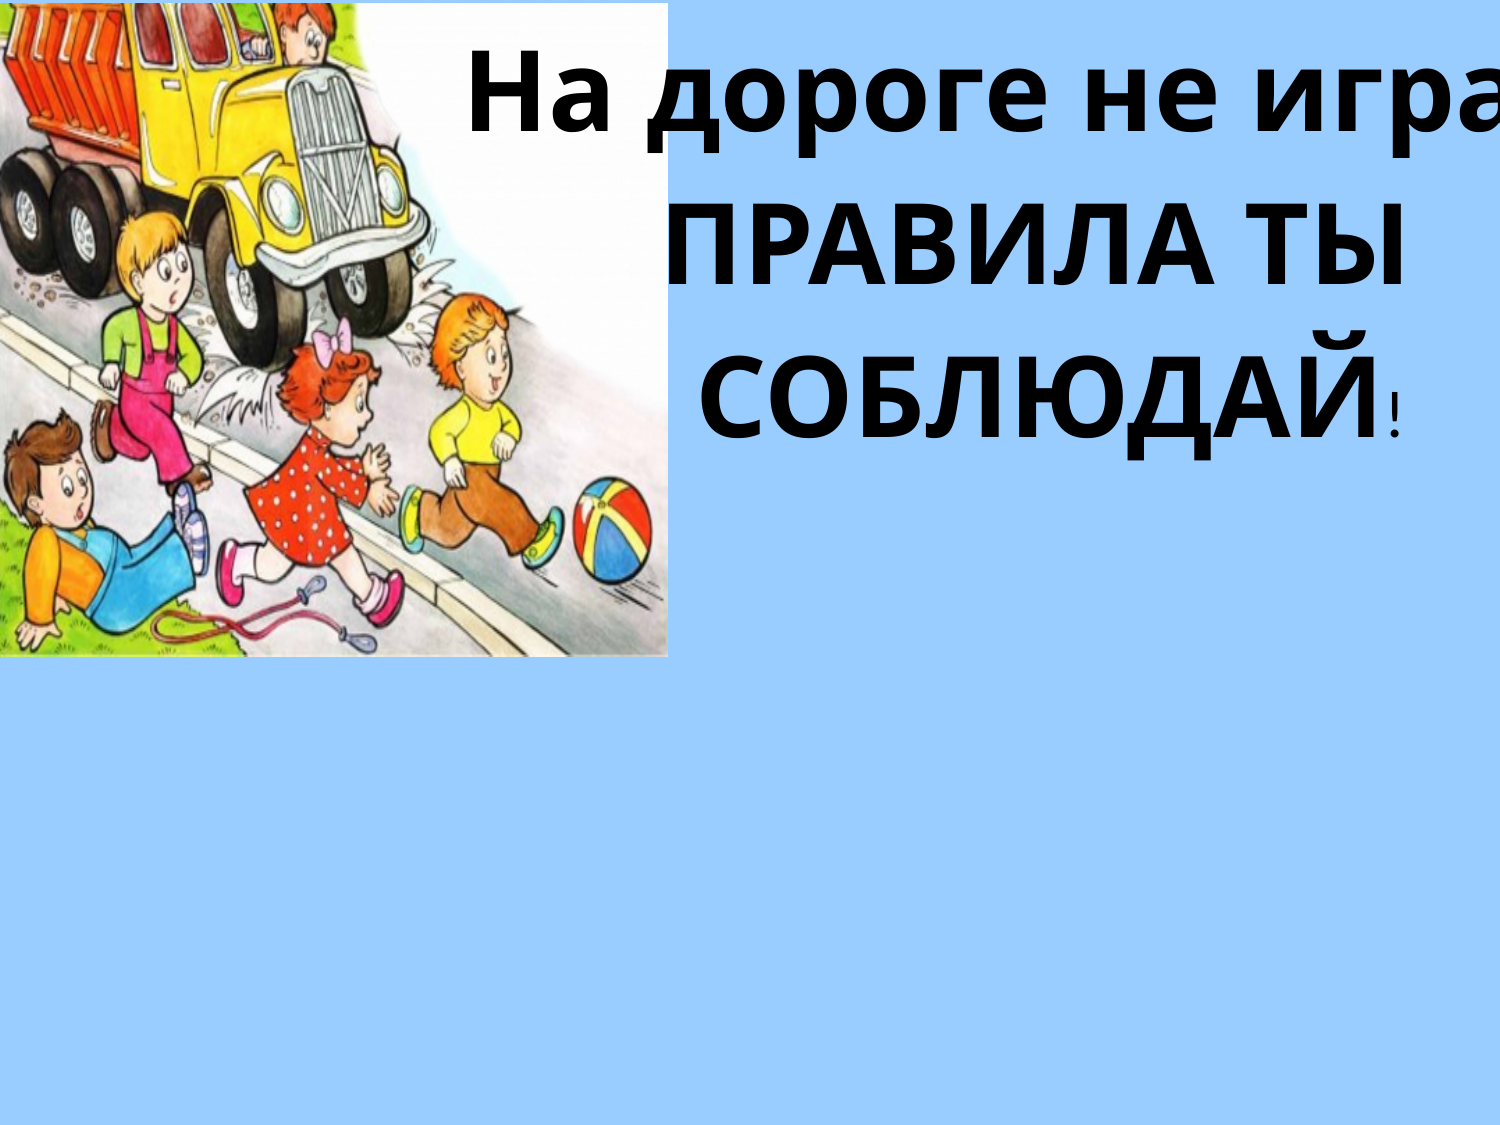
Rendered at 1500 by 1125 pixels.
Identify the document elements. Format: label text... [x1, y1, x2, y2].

picture [0, 3, 668, 657]
text_box На дороге не играй! ПРАВИЛА ТЫ СОБЛЮДАЙ! [448, 3, 1500, 478]
